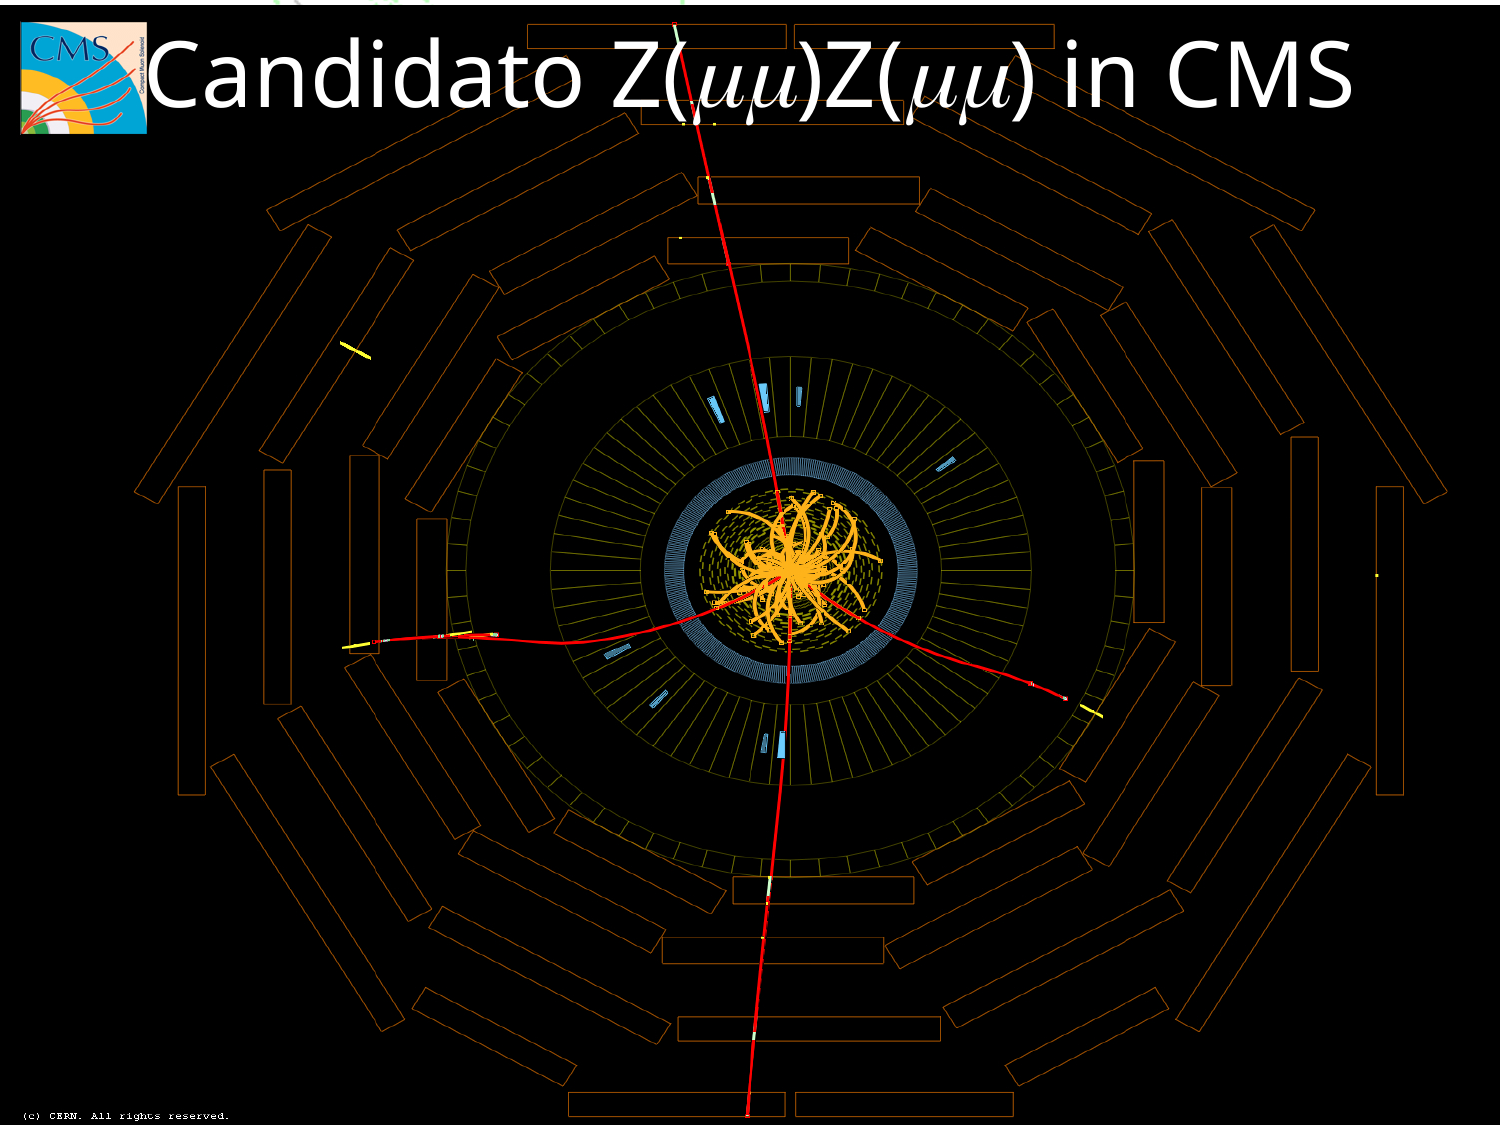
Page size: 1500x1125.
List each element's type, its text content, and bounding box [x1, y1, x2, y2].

title Candidato Z(μμ)Z(μμ) in CMS [37, 3, 1463, 141]
picture [0, 0, 1500, 1125]
